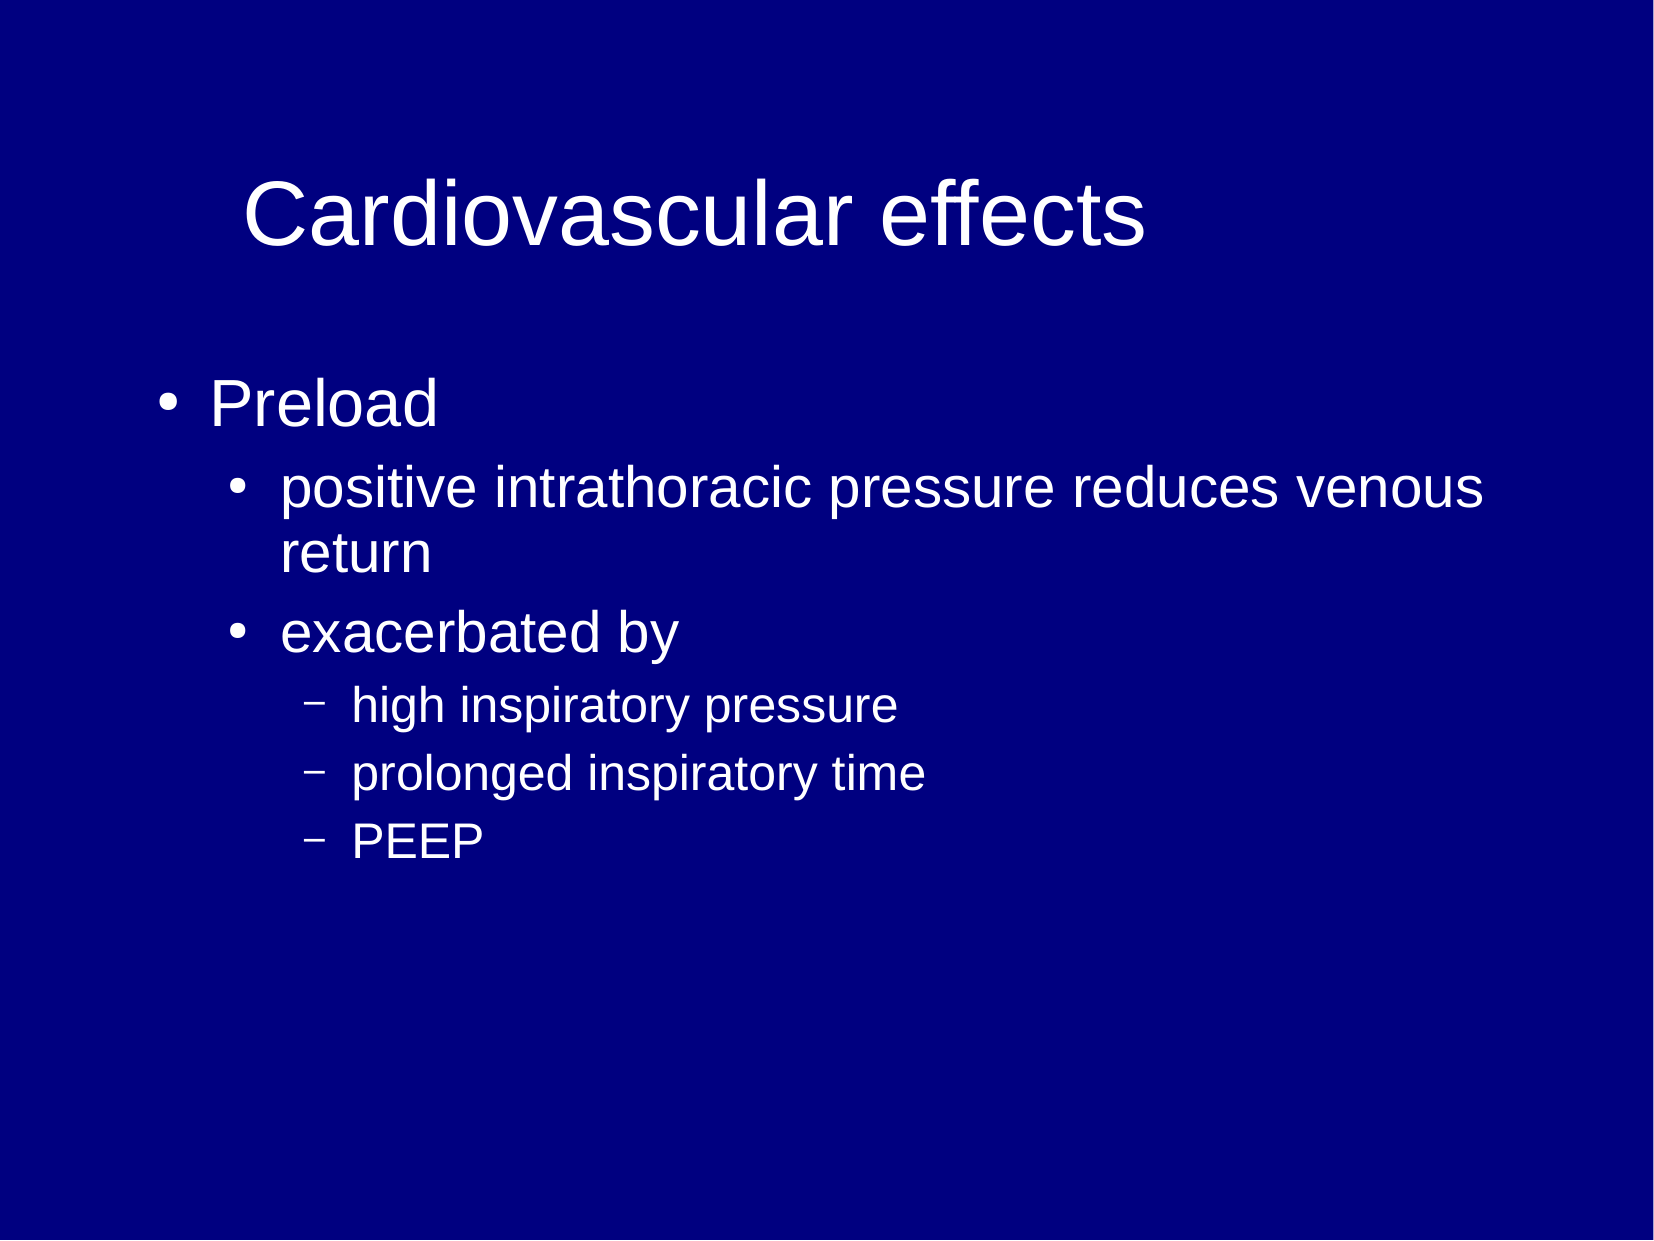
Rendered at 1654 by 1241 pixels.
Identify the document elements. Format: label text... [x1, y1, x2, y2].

title Cardiovascular effects [124, 110, 1268, 317]
list Preload positive intrathoracic pressure reduces venous return exacerbated by high inspiratory pressure prolonged inspiratory time PEEP [124, 358, 1530, 1103]
